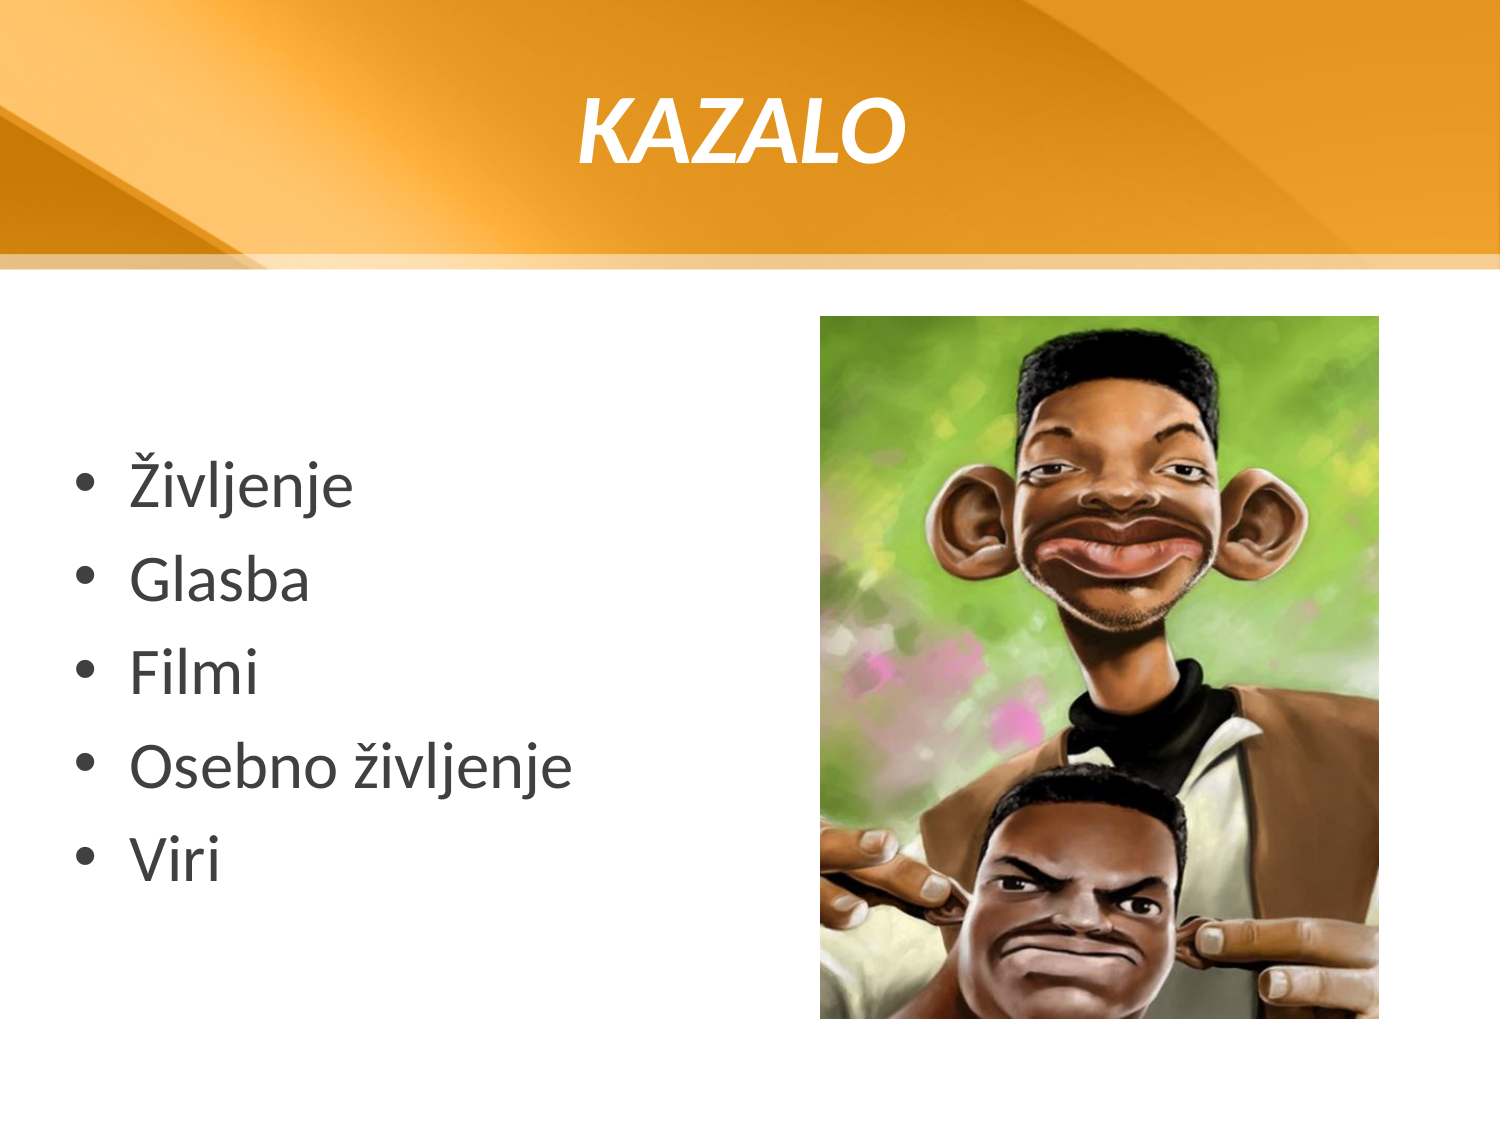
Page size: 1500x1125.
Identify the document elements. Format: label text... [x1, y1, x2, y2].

picture [0, 0, 1500, 1125]
list Življenje Glasba Filmi Osebno življenje Viri [58, 433, 1425, 1079]
title KAZALO [58, 23, 1425, 223]
